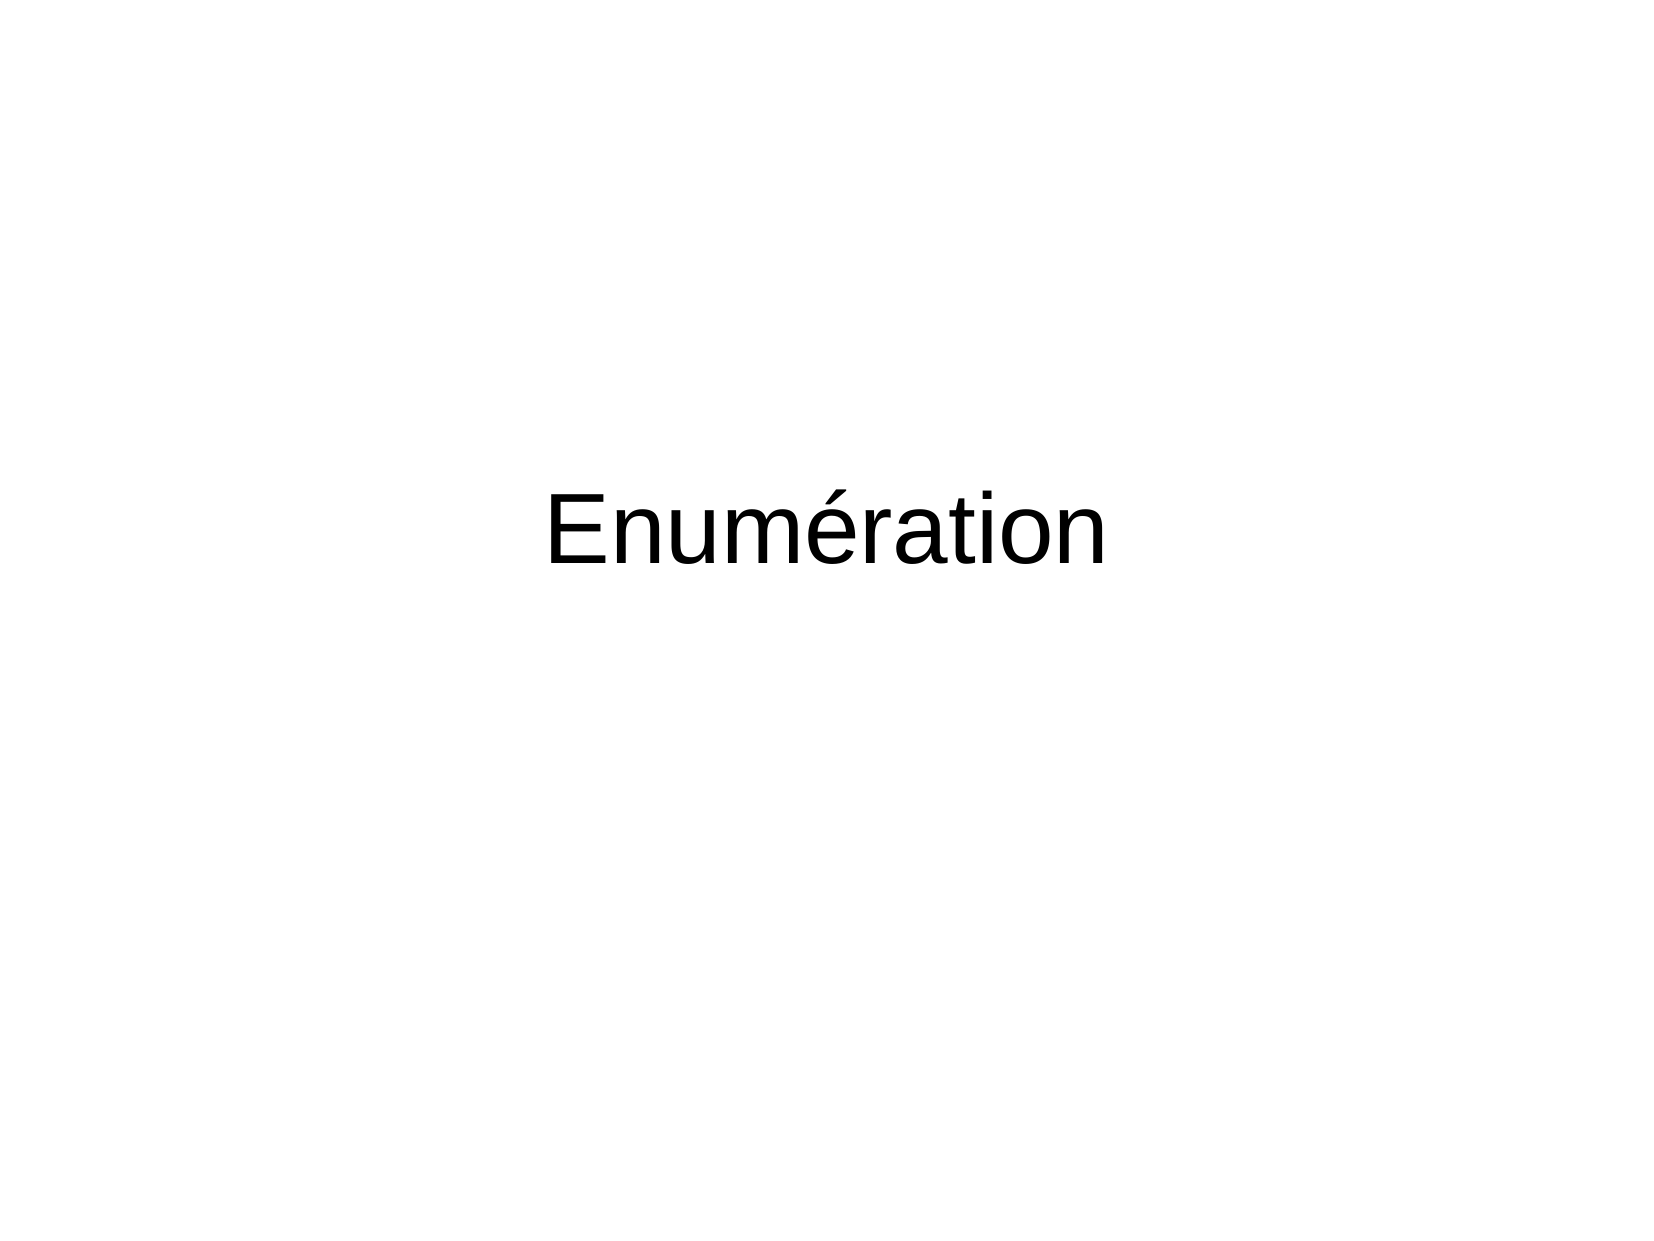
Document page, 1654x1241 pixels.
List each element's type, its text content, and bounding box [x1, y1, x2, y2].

subtitle Enumération [82, 49, 1571, 1010]
